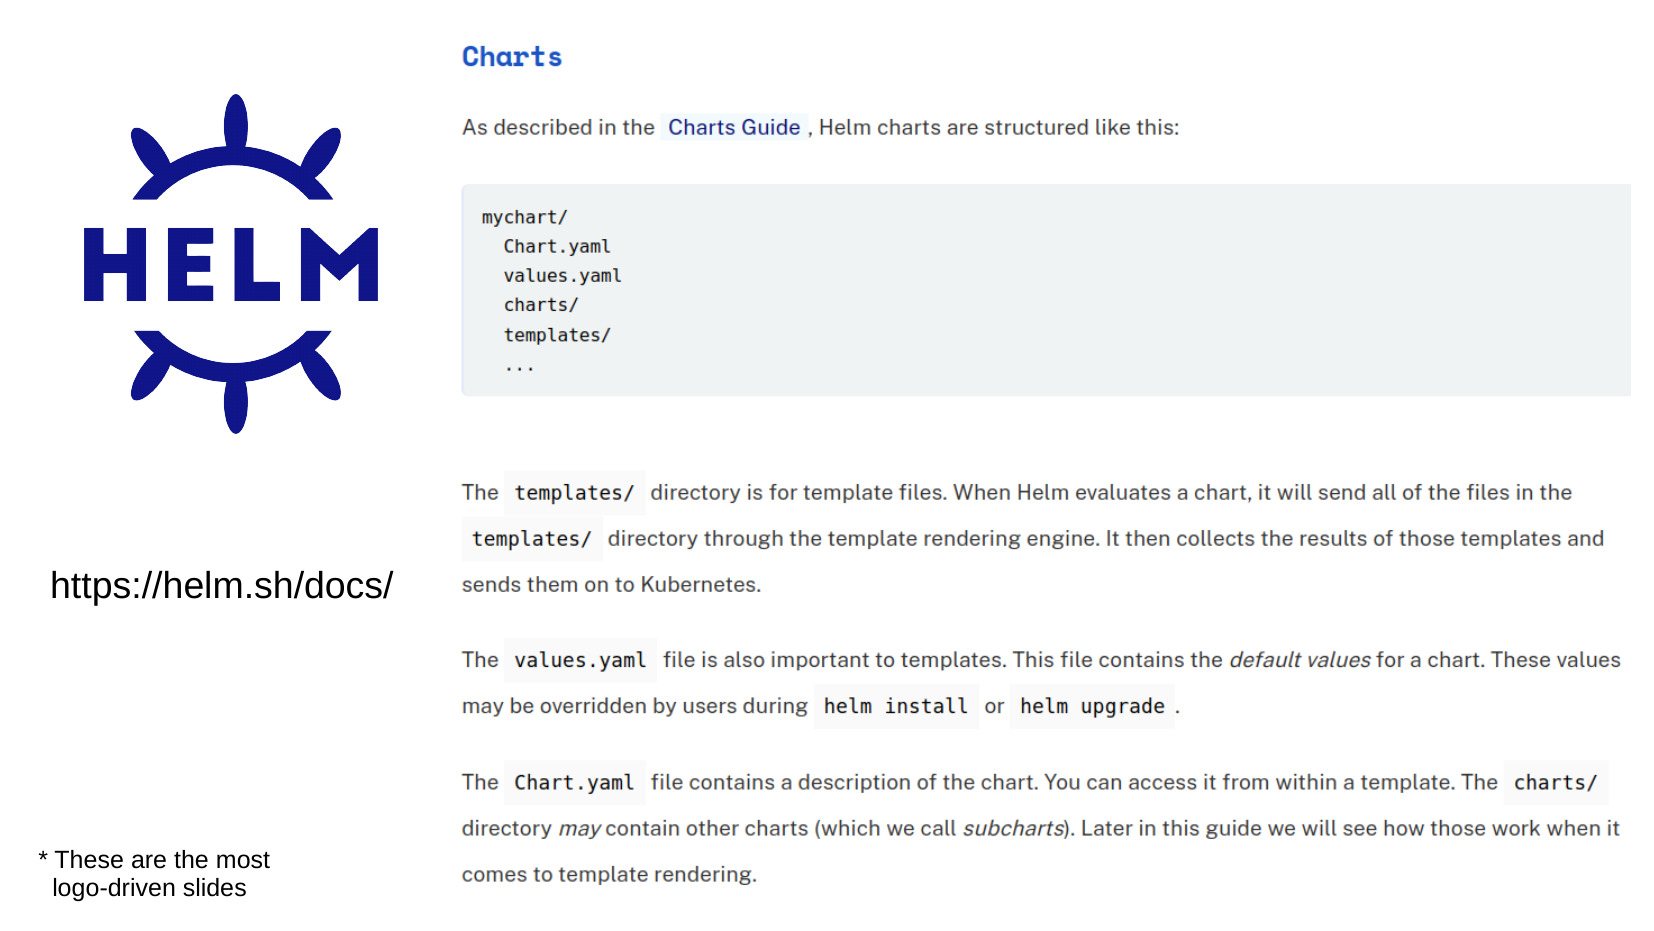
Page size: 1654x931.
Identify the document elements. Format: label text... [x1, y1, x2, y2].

picture [84, 94, 378, 434]
text_box https://helm.sh/docs/ [35, 557, 414, 615]
picture [448, 37, 1631, 912]
text_box * These are the most logo-driven slides [23, 838, 308, 922]
